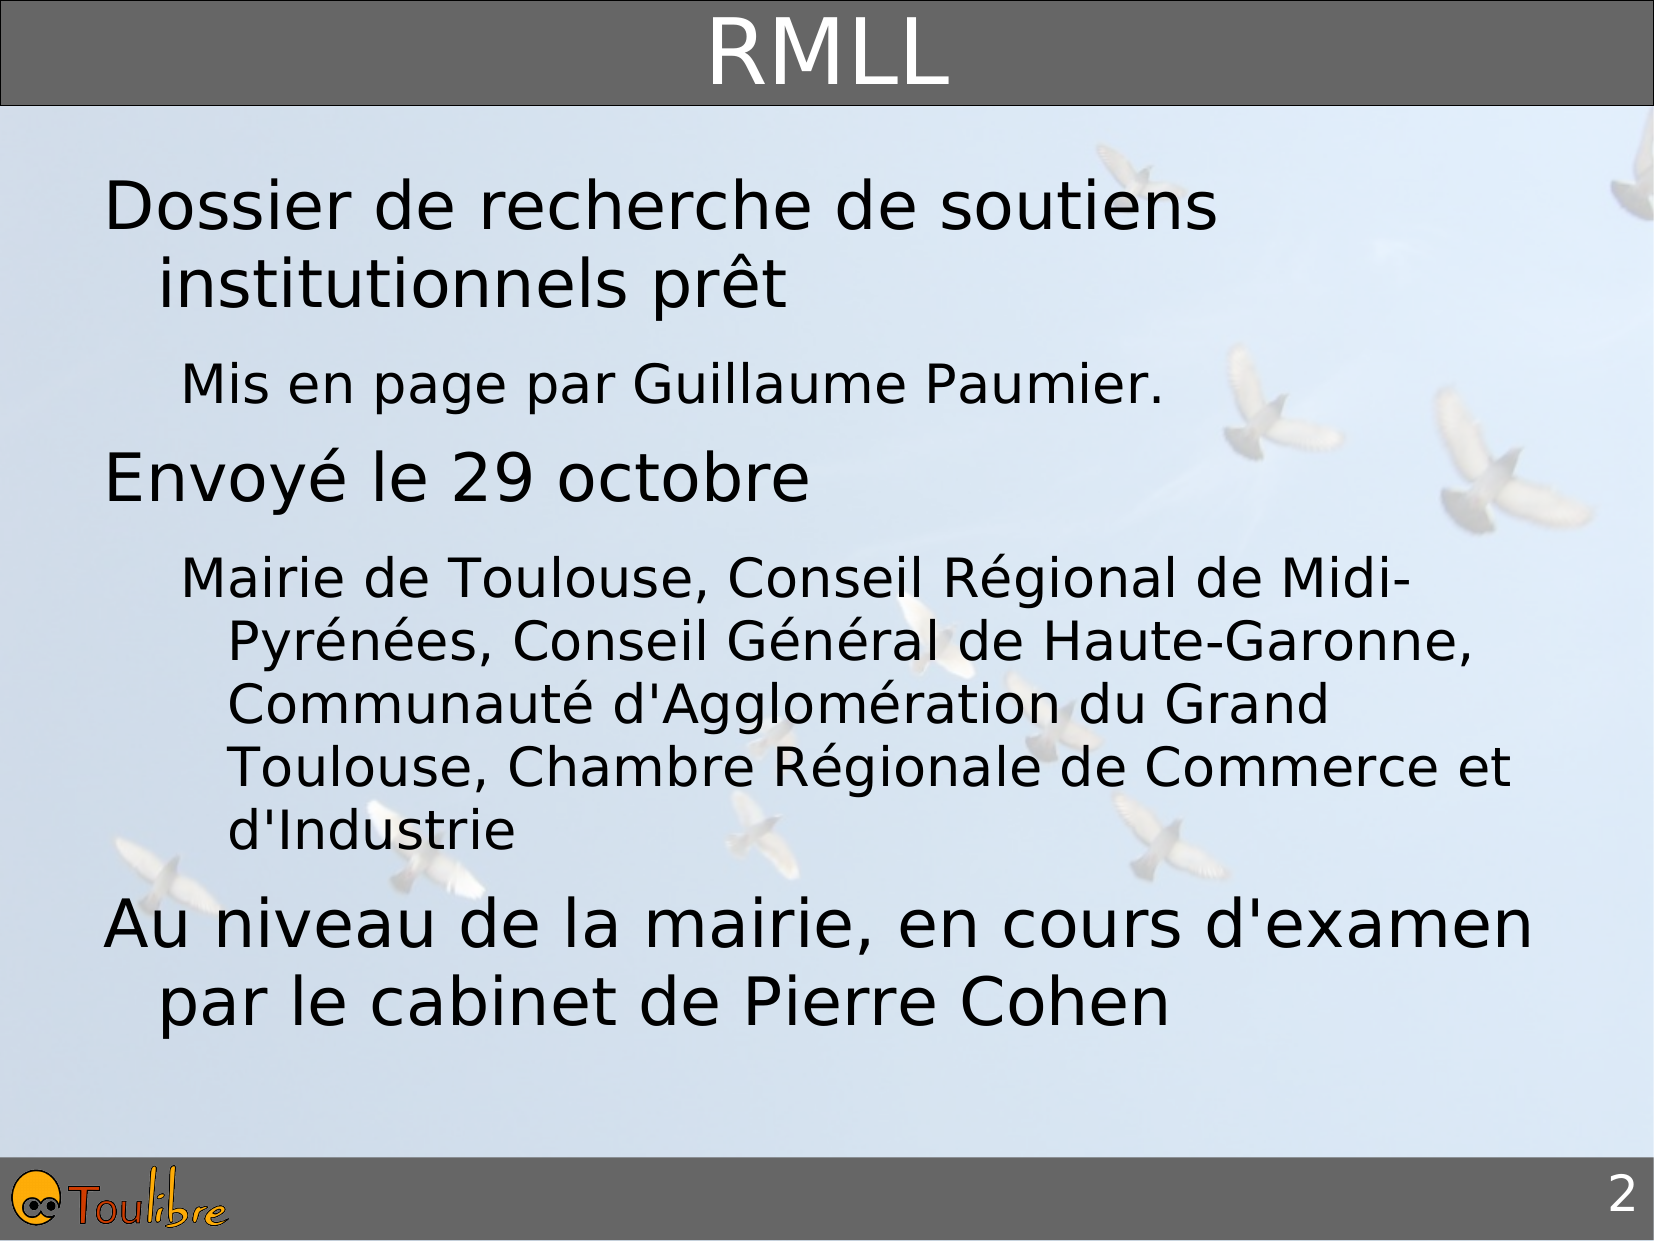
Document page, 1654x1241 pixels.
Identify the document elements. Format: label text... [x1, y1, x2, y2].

picture [11, 1165, 229, 1228]
list Dossier de recherche de soutiens institutionnels prêt Mis en page par Guillaume Paumier. Envoyé le 29 octobre Mairie de Toulouse, Conseil Régional de Midi-Pyrénées, Conseil Général de Haute-Garonne, Communauté d'Agglomération du Grand Toulouse, Chambre Régionale de Commerce et d'Industrie Au niveau de la mairie, en cours d'examen par le cabinet de Pierre Cohen [86, 167, 1575, 1116]
title RMLL [0, 0, 1654, 107]
